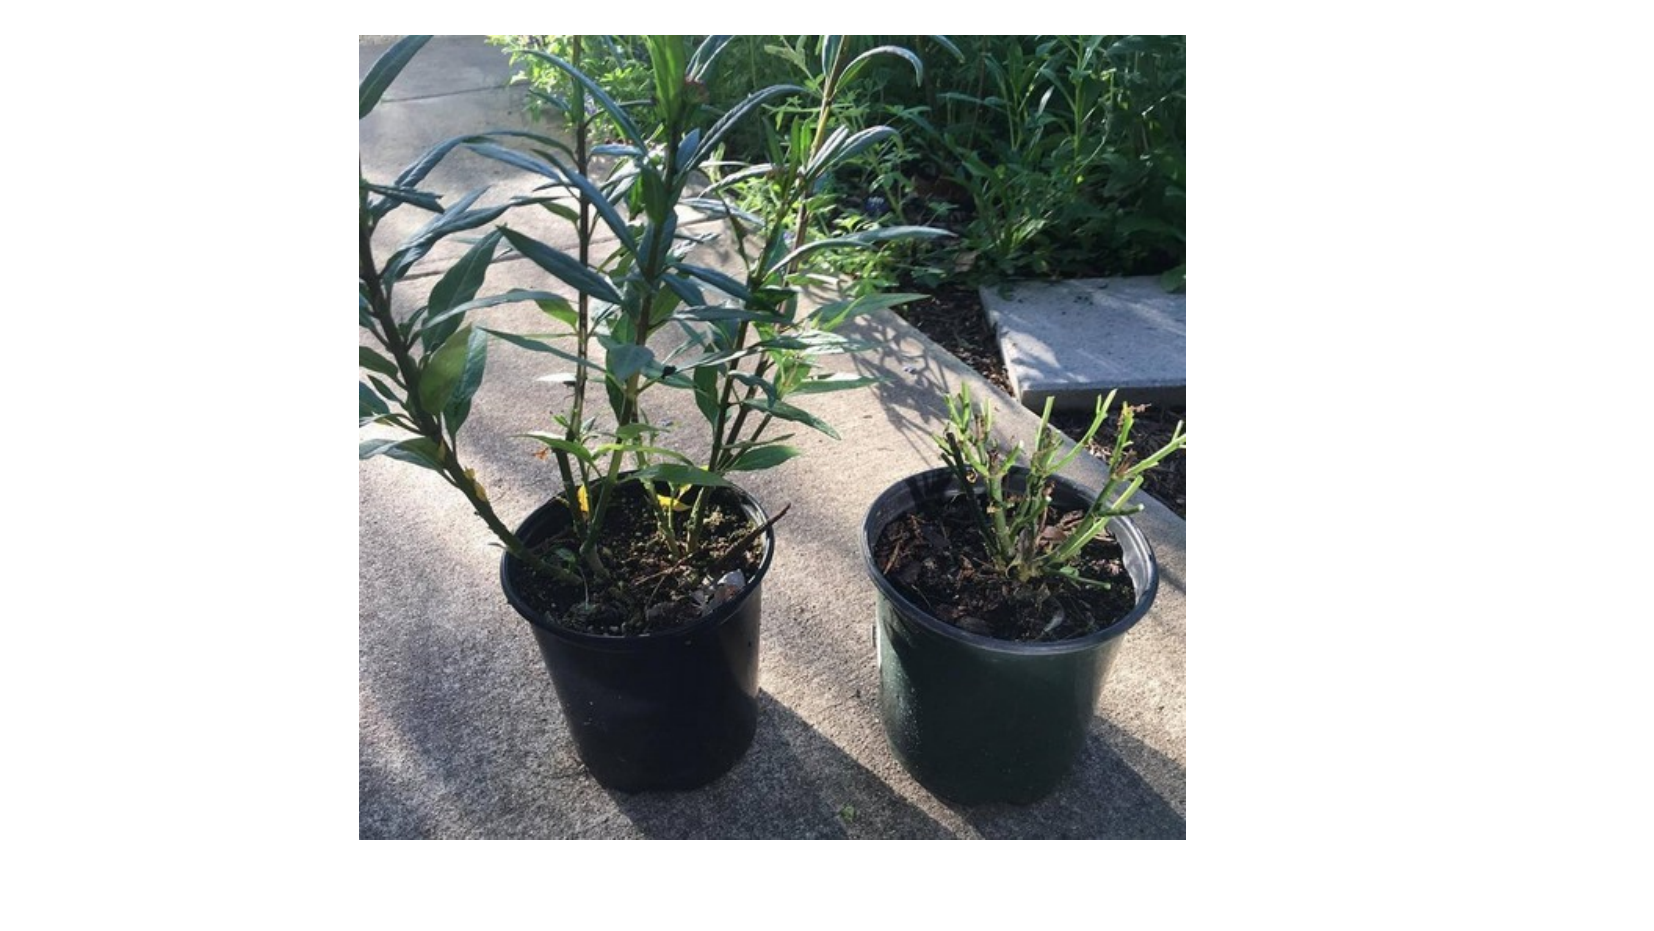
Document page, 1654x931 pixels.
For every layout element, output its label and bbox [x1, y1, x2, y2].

picture [359, 35, 1186, 841]
